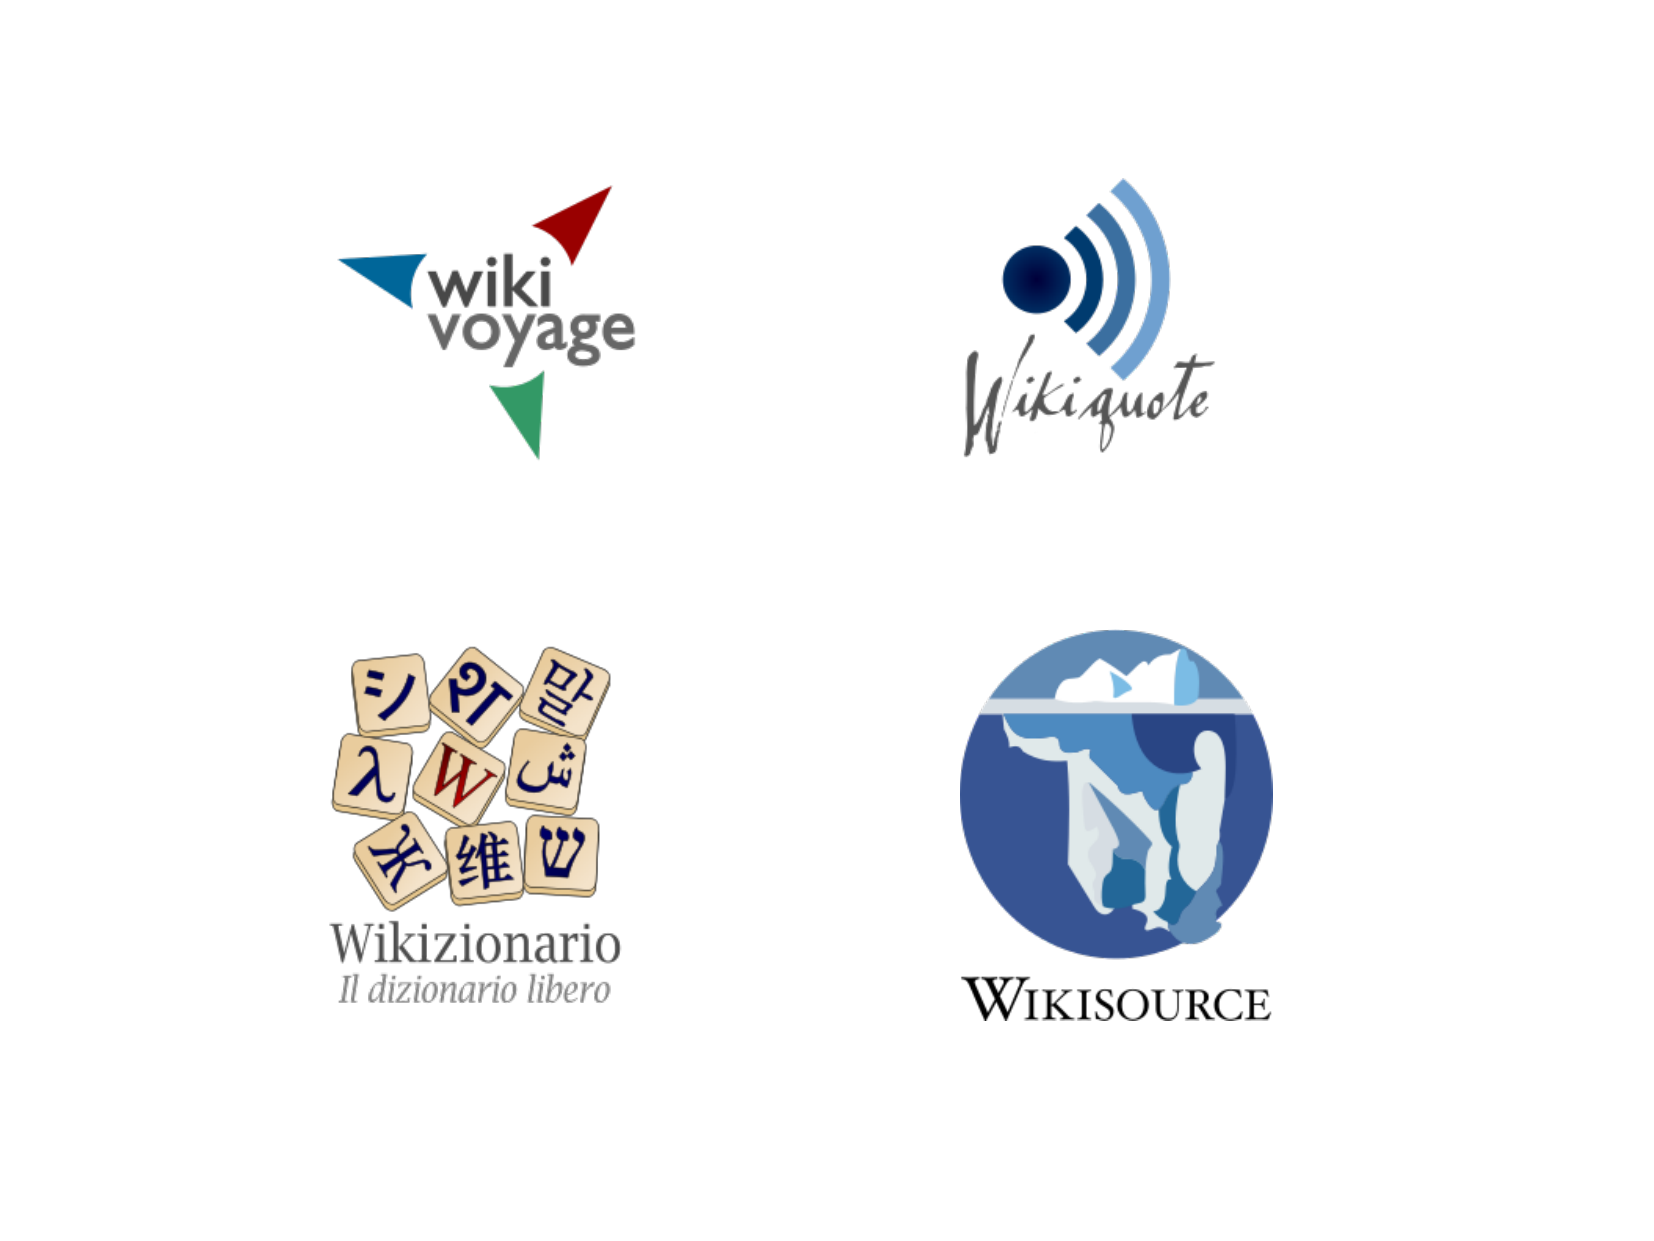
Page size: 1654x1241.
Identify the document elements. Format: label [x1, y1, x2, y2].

picture [930, 152, 1243, 466]
picture [317, 641, 631, 1021]
picture [960, 629, 1273, 1021]
picture [330, 167, 643, 481]
